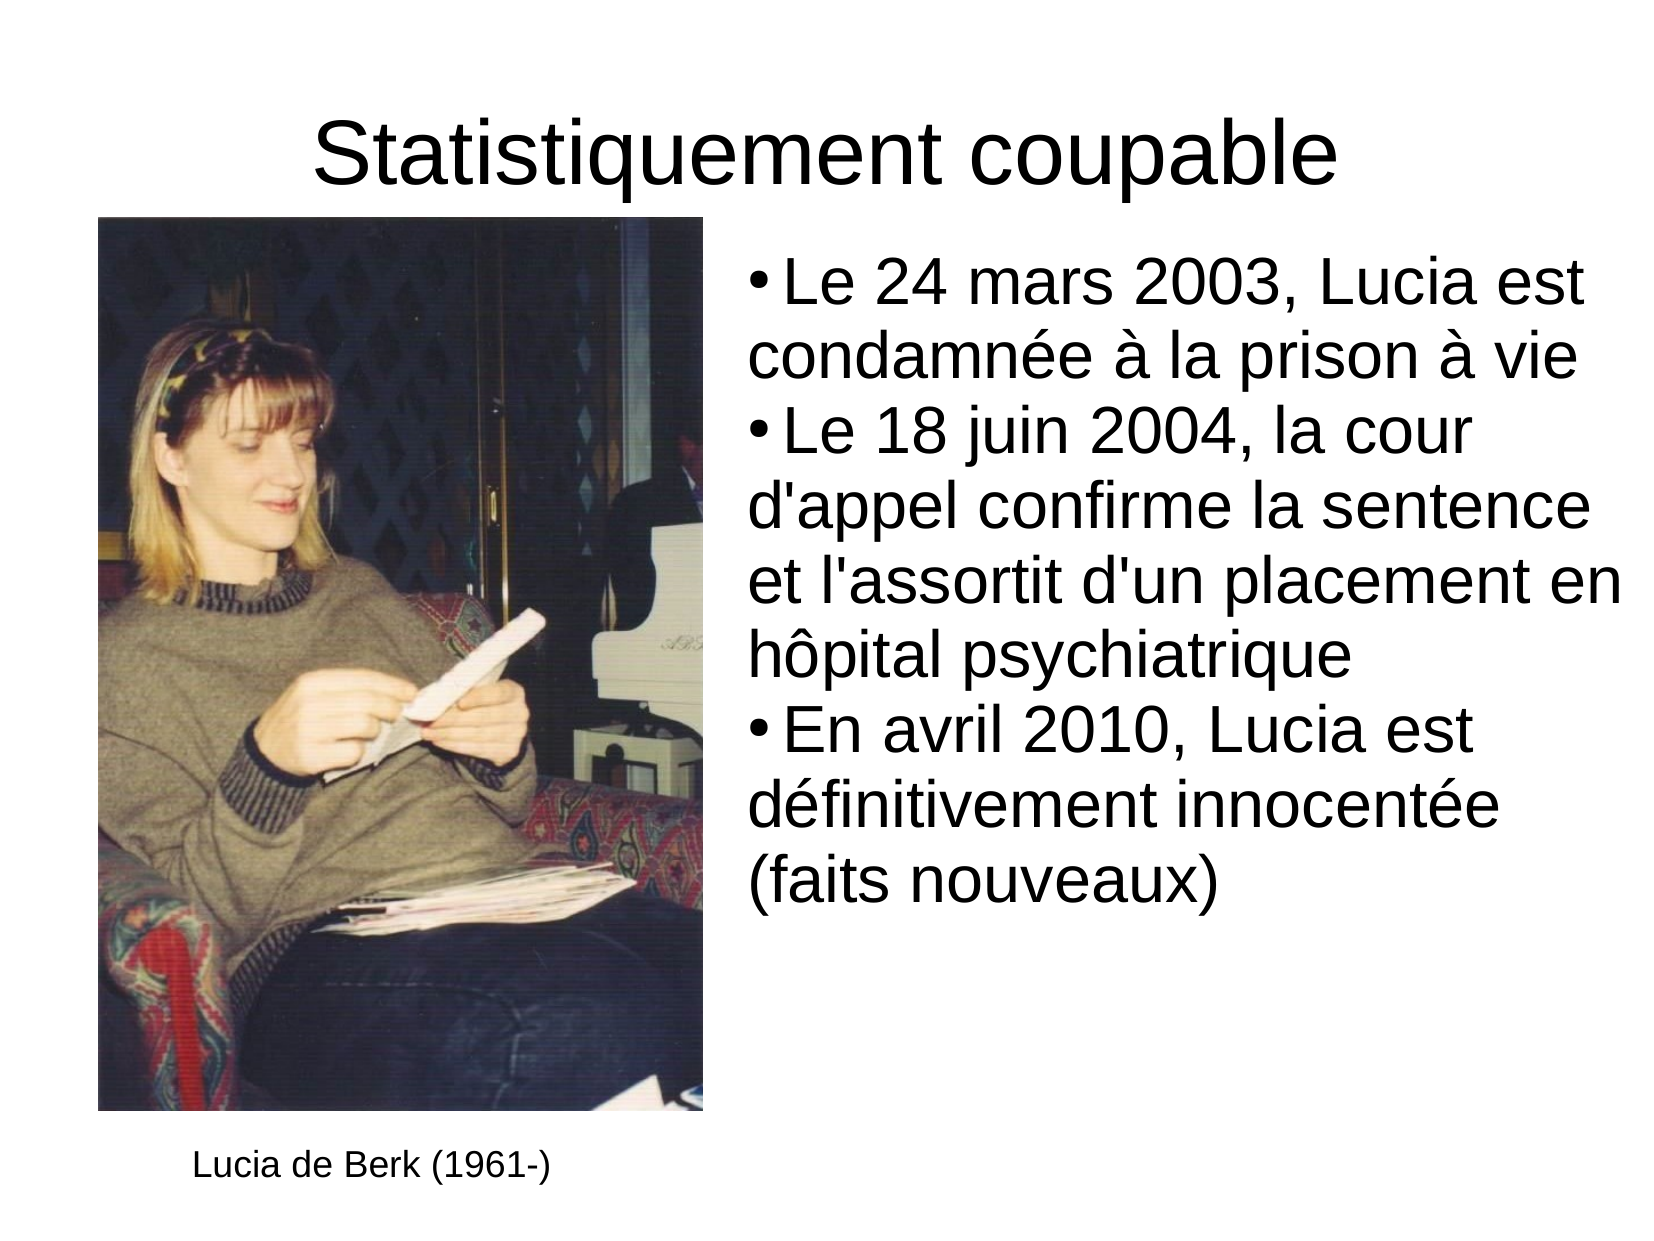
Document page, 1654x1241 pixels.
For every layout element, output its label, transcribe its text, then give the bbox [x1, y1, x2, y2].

text_box Le 24 mars 2003, Lucia est condamnée à la prison à vie Le 18 juin 2004, la cour d'appel confirme la sentence et l'assortit d'un placement en hôpital psychiatrique En avril 2010, Lucia est définitivement innocentée (faits nouveaux) [732, 236, 1654, 1074]
picture [98, 217, 703, 1111]
title Statistiquement coupable [82, 49, 1571, 257]
text_box Lucia de Berk (1961-) [177, 1136, 567, 1193]
